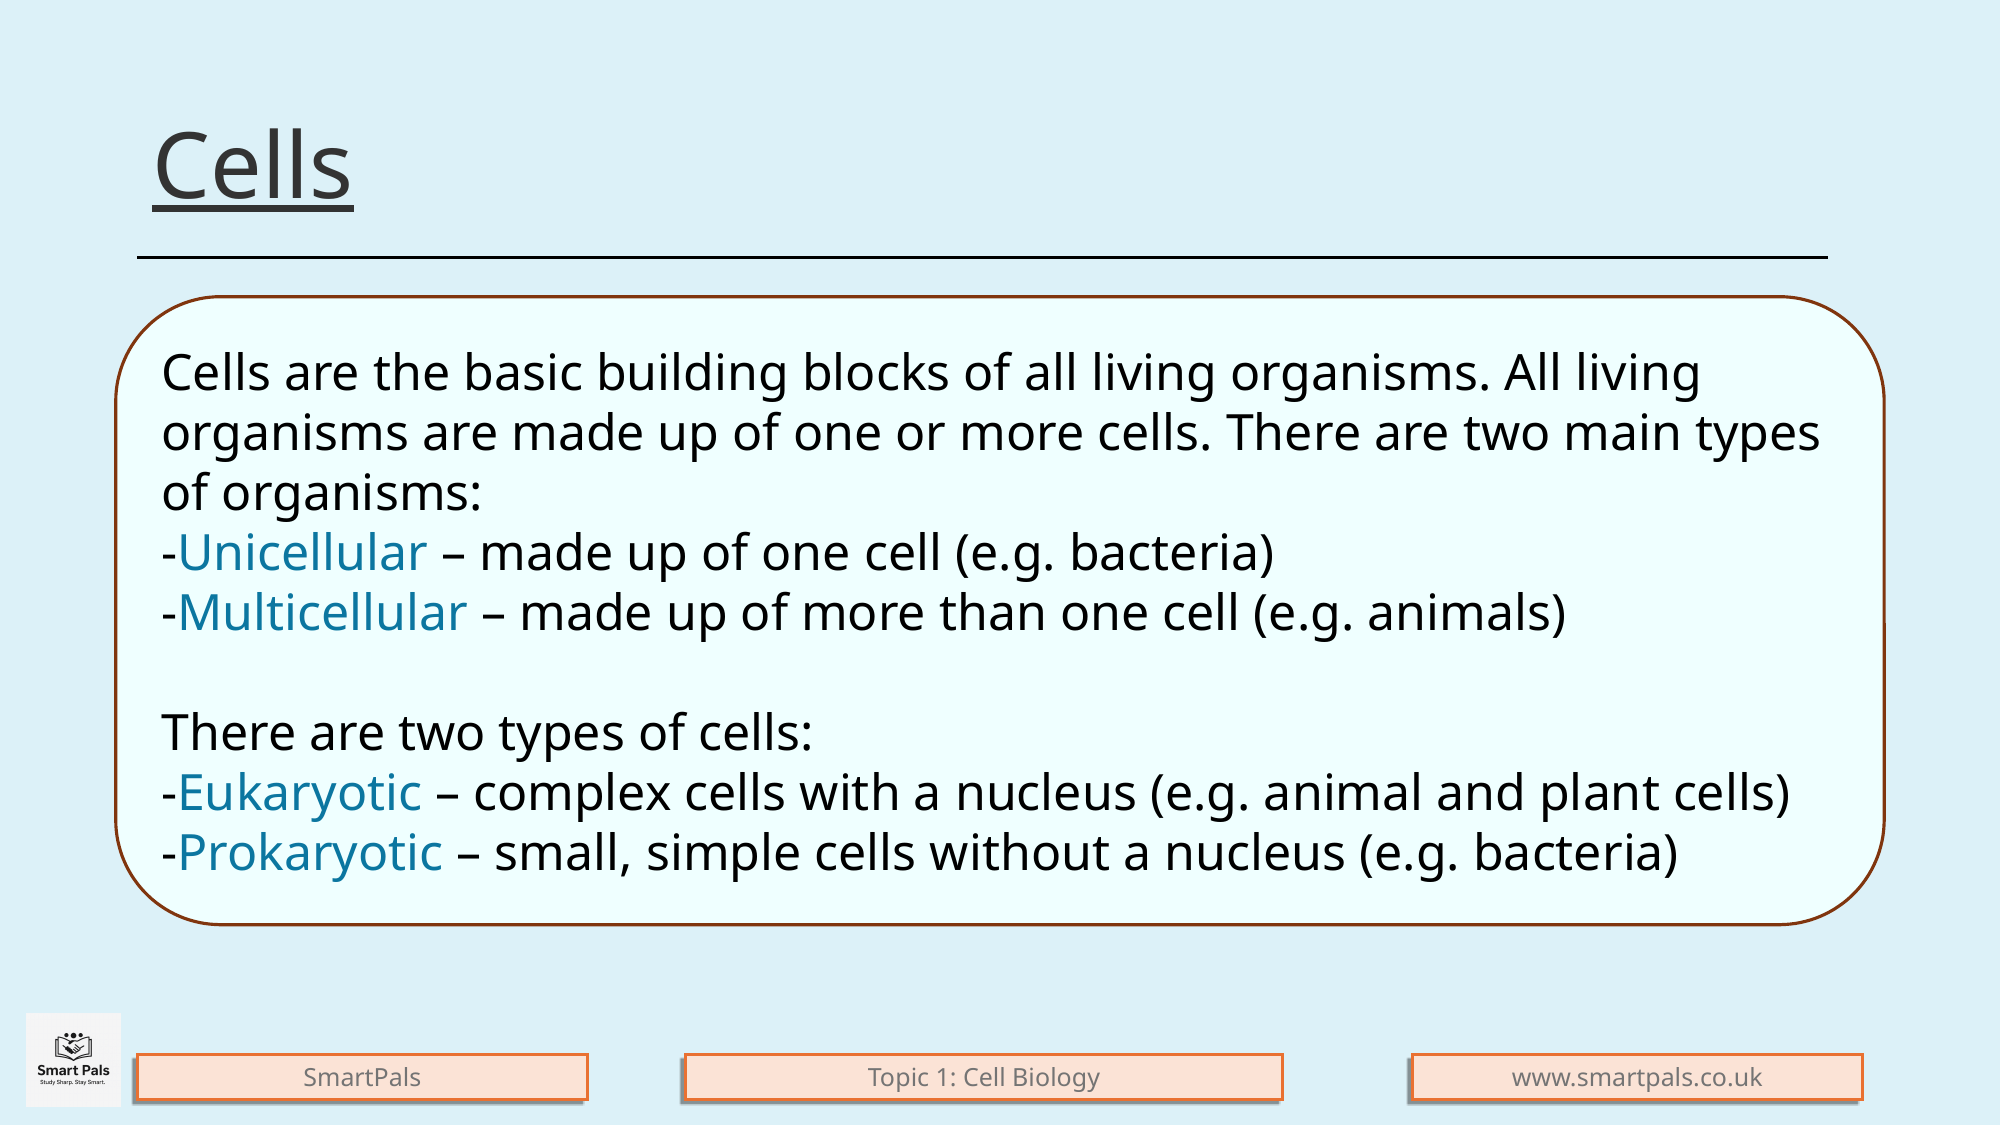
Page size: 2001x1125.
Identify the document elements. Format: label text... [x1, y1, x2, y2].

title Cells [137, 59, 1863, 278]
text_box Cells are the basic building blocks of all living organisms. All living organisms are made up of one or more cells. There are two main types of organisms: Unicellular – made up of one cell (e.g. bacteria) Multicellular – made up of more than one cell (e.g. animals) There are two types of cells: Eukaryotic – complex cells with a nucleus (e.g. animal and plant cells) Prokaryotic – small, simple cells without a nucleus (e.g. bacteria) [115, 296, 1885, 925]
